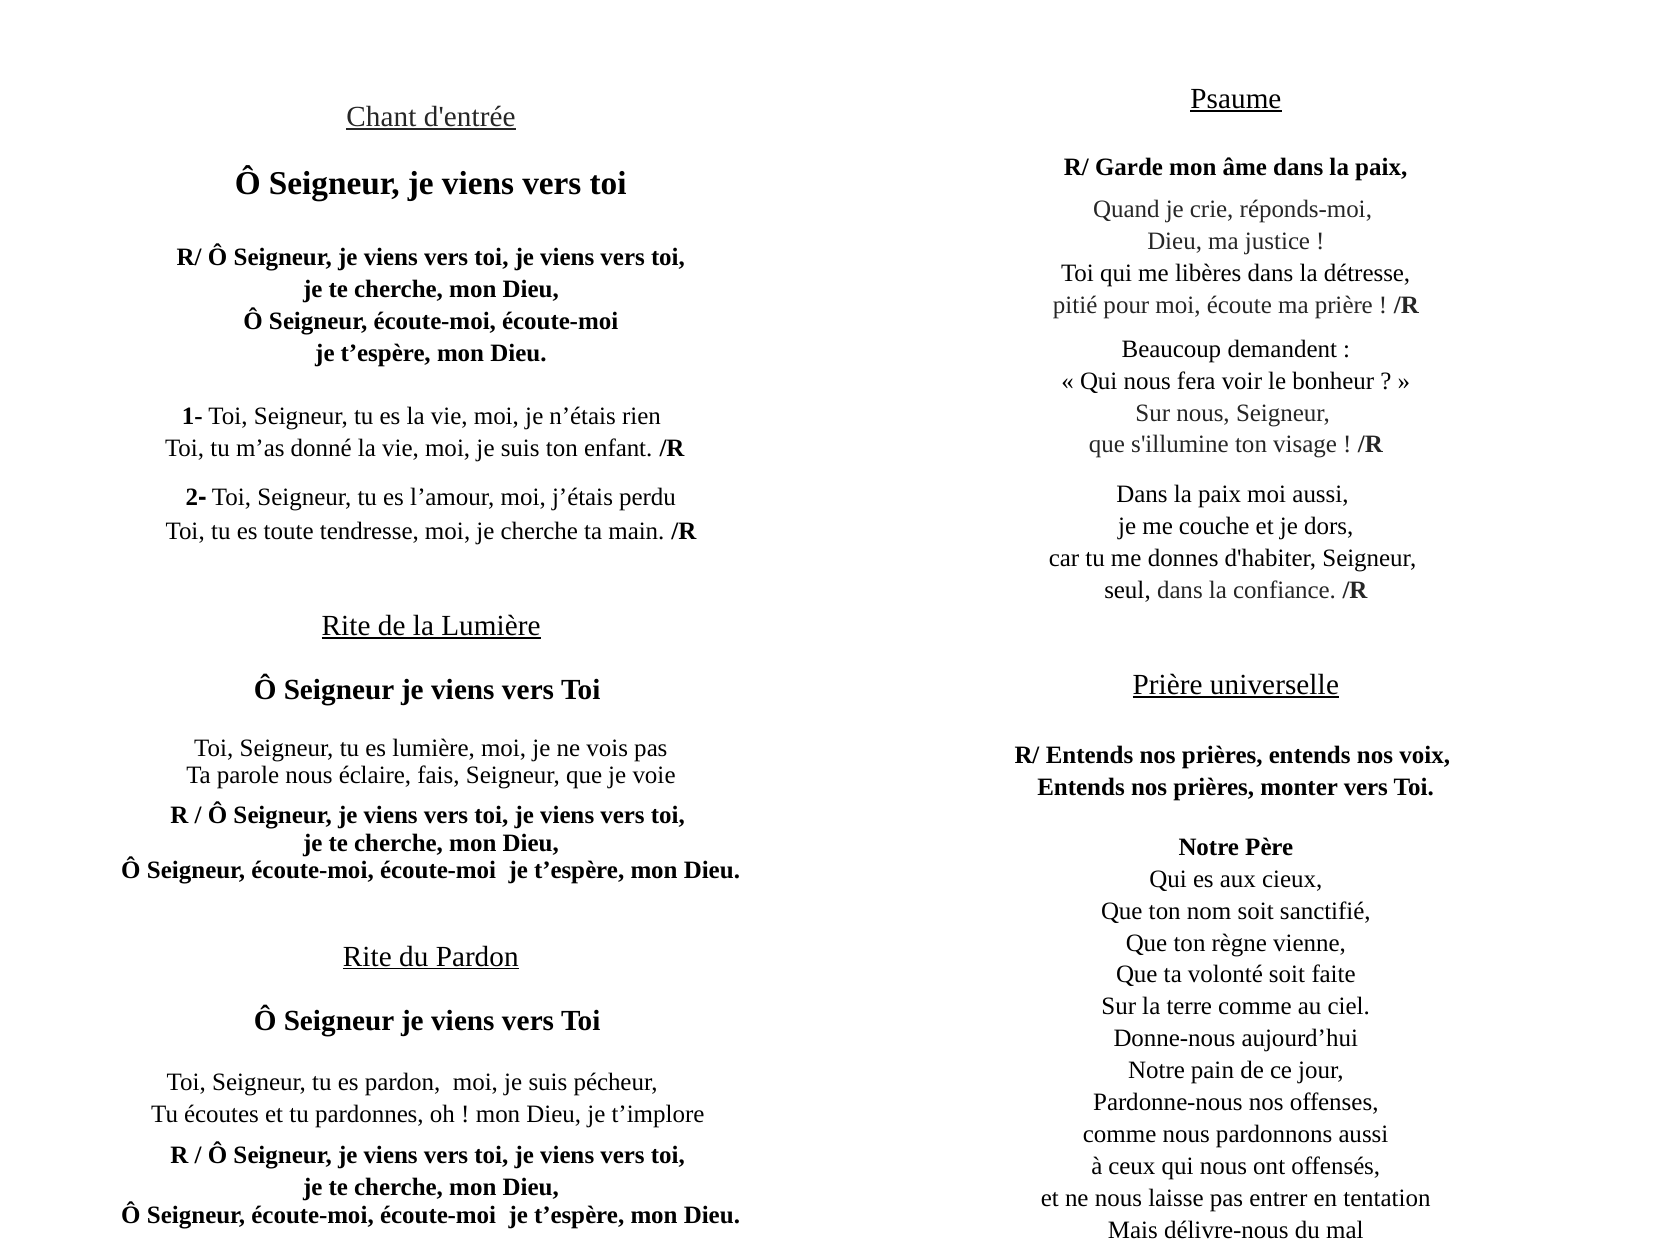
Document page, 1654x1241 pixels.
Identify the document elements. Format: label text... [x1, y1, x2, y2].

subtitle Psaume R/ Garde mon âme dans la paix, Quand je crie, réponds-moi, Dieu, ma justice ! Toi qui me libères dans la détresse, pitié pour moi, écoute ma prière ! /R Beaucoup demandent : « Qui nous fera voir le bonheur ? » Sur nous, Seigneur, que s'illumine ton visage ! /R Dans la paix moi aussi, je me couche et je dors, car tu me donnes d'habiter, Seigneur, seul, dans la confiance. /R Prière universelle R/ Entends nos prières, entends nos voix, Entends nos prières, monter vers Toi. Notre Père Qui es aux cieux, Que ton nom soit sanctifié, Que ton règne vienne, Que ta volonté soit faite Sur la terre comme au ciel. Donne-nous aujourd’hui Notre pain de ce jour, Pardonne-nous nos offenses, comme nous pardonnons aussi à ceux qui nous ont offensés, et ne nous laisse pas entrer en tentation Mais délivre-nous du mal Amen [899, 82, 1573, 1241]
text_box Chant d'entrée Ô Seigneur, je viens vers toi R/ Ô Seigneur, je viens vers toi, je viens vers toi, je te cherche, mon Dieu, Ô Seigneur, écoute-moi, écoute-moi je t’espère, mon Dieu. 1- Toi, Seigneur, tu es la vie, moi, je n’étais rien Toi, tu m’as donné la vie, moi, je suis ton enfant. /R 2- Toi, Seigneur, tu es l’amour, moi, j’étais perdu Toi, tu es toute tendresse, moi, je cherche ta main. /R Rite de la Lumière Ô Seigneur je viens vers Toi Toi, Seigneur, tu es lumière, moi, je ne vois pas Ta parole nous éclaire, fais, Seigneur, que je voie R / Ô Seigneur, je viens vers toi, je viens vers toi, je te cherche, mon Dieu, Ô Seigneur, écoute-moi, écoute-moi je t’espère, mon Dieu. Rite du Pardon Ô Seigneur je viens vers Toi Toi, Seigneur, tu es pardon, moi, je suis pécheur, Tu écoutes et tu pardonnes, oh ! mon Dieu, je t’implore R / Ô Seigneur, je viens vers toi, je viens vers toi, je te cherche, mon Dieu, Ô Seigneur, écoute-moi, écoute-moi je t’espère, mon Dieu. [94, 100, 768, 1121]
